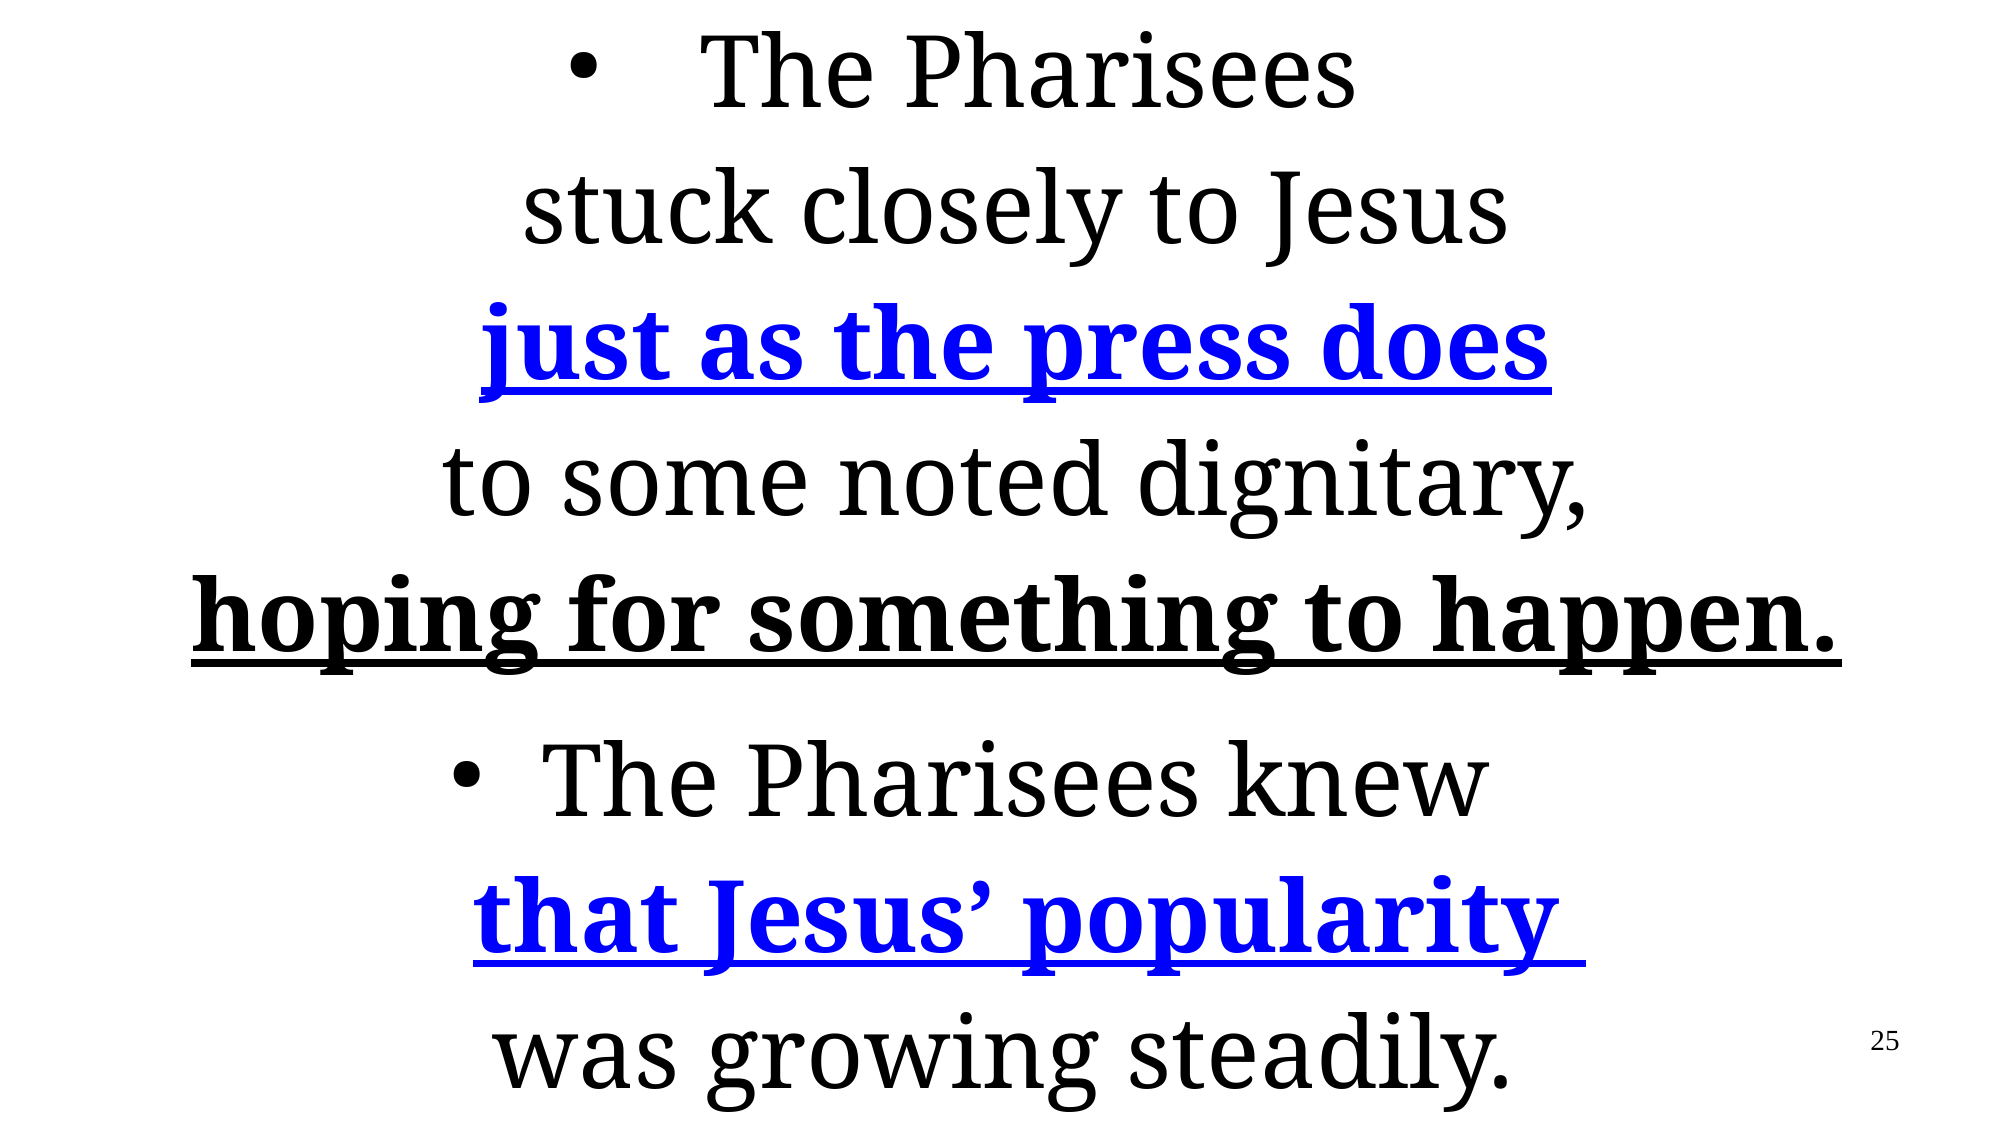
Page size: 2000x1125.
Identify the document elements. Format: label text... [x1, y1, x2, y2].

list The Pharisees stuck closely to Jesus just as the press does to some noted dignitary, hoping for something to happen. The Pharisees knew that Jesus’ popularity was growing steadily. [0, 0, 1996, 1123]
